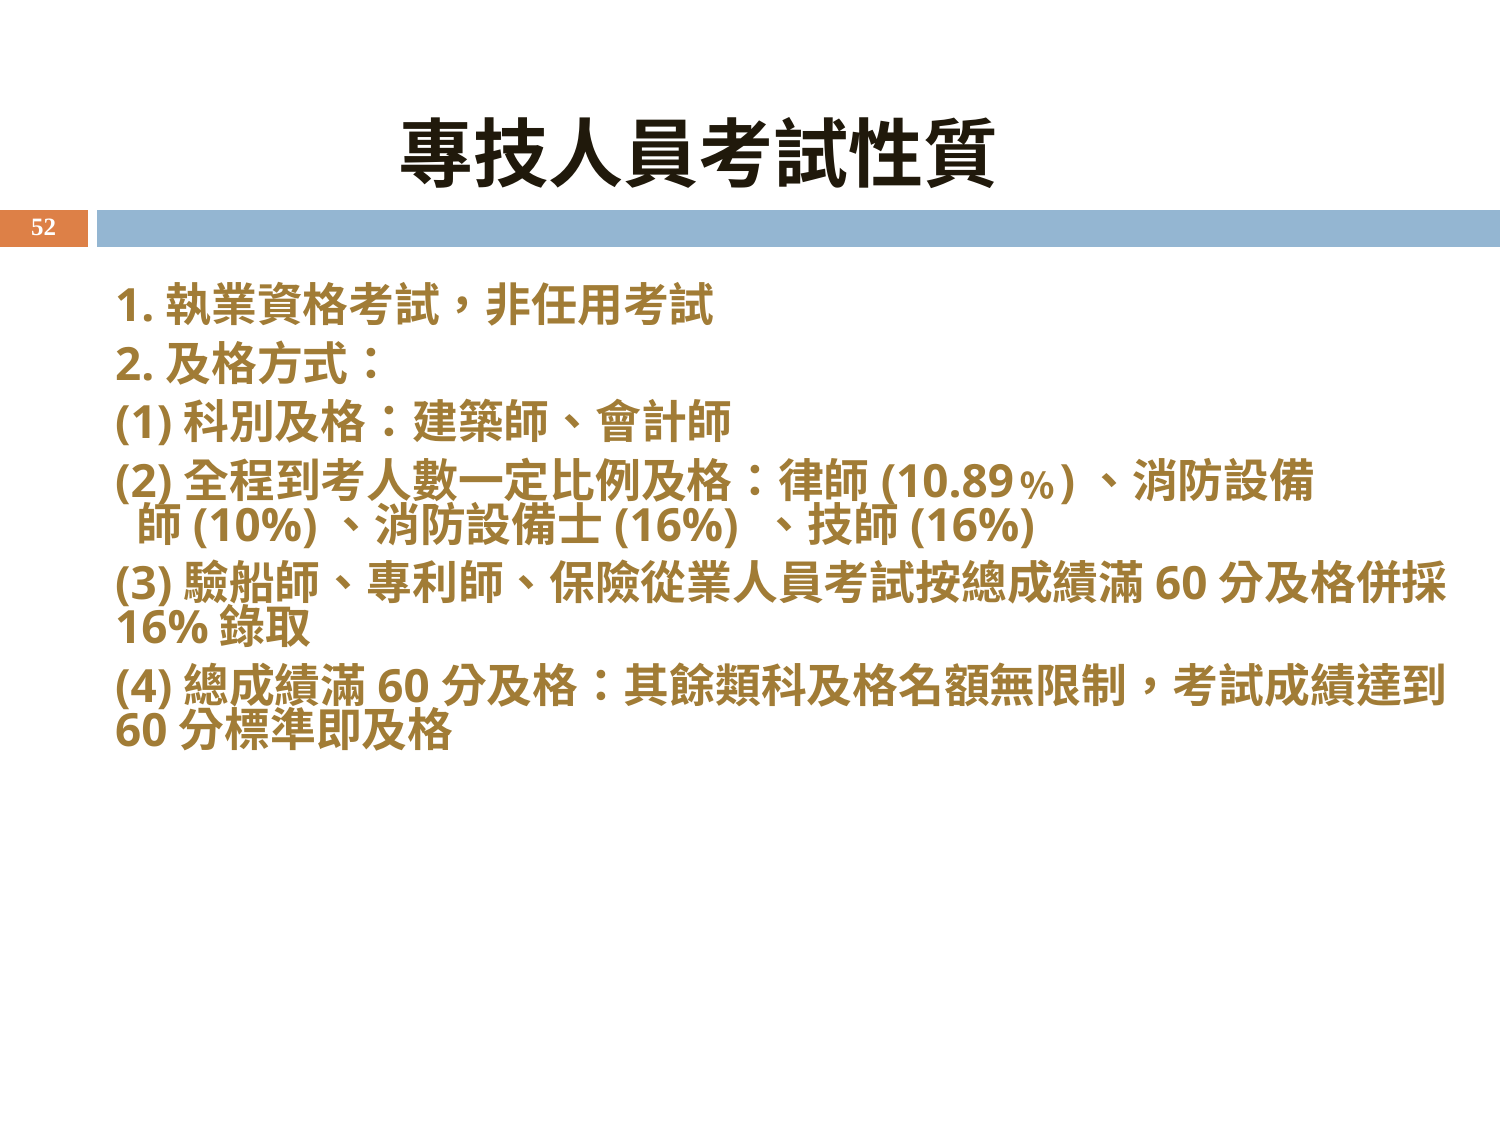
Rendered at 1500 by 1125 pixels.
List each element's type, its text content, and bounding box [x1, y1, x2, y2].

text_box 1.執業資格考試，非任用考試 2.及格方式： (1)科別及格：建築師、會計師 (2)全程到考人數一定比例及格：律師(10.89﹪)、消防設備 師(10%)、消防設備士(16%) 、技師(16%) (3)驗船師、專利師、保險從業人員考試按總成績滿60分及格併採16%錄取 (4)總成績滿60分及格：其餘類科及格名額無限制，考試成績達到60分標準即及格 [100, 278, 1500, 929]
text_box 51 [0, 208, 88, 249]
text_box 專技人員考試性質 [383, 70, 1412, 232]
